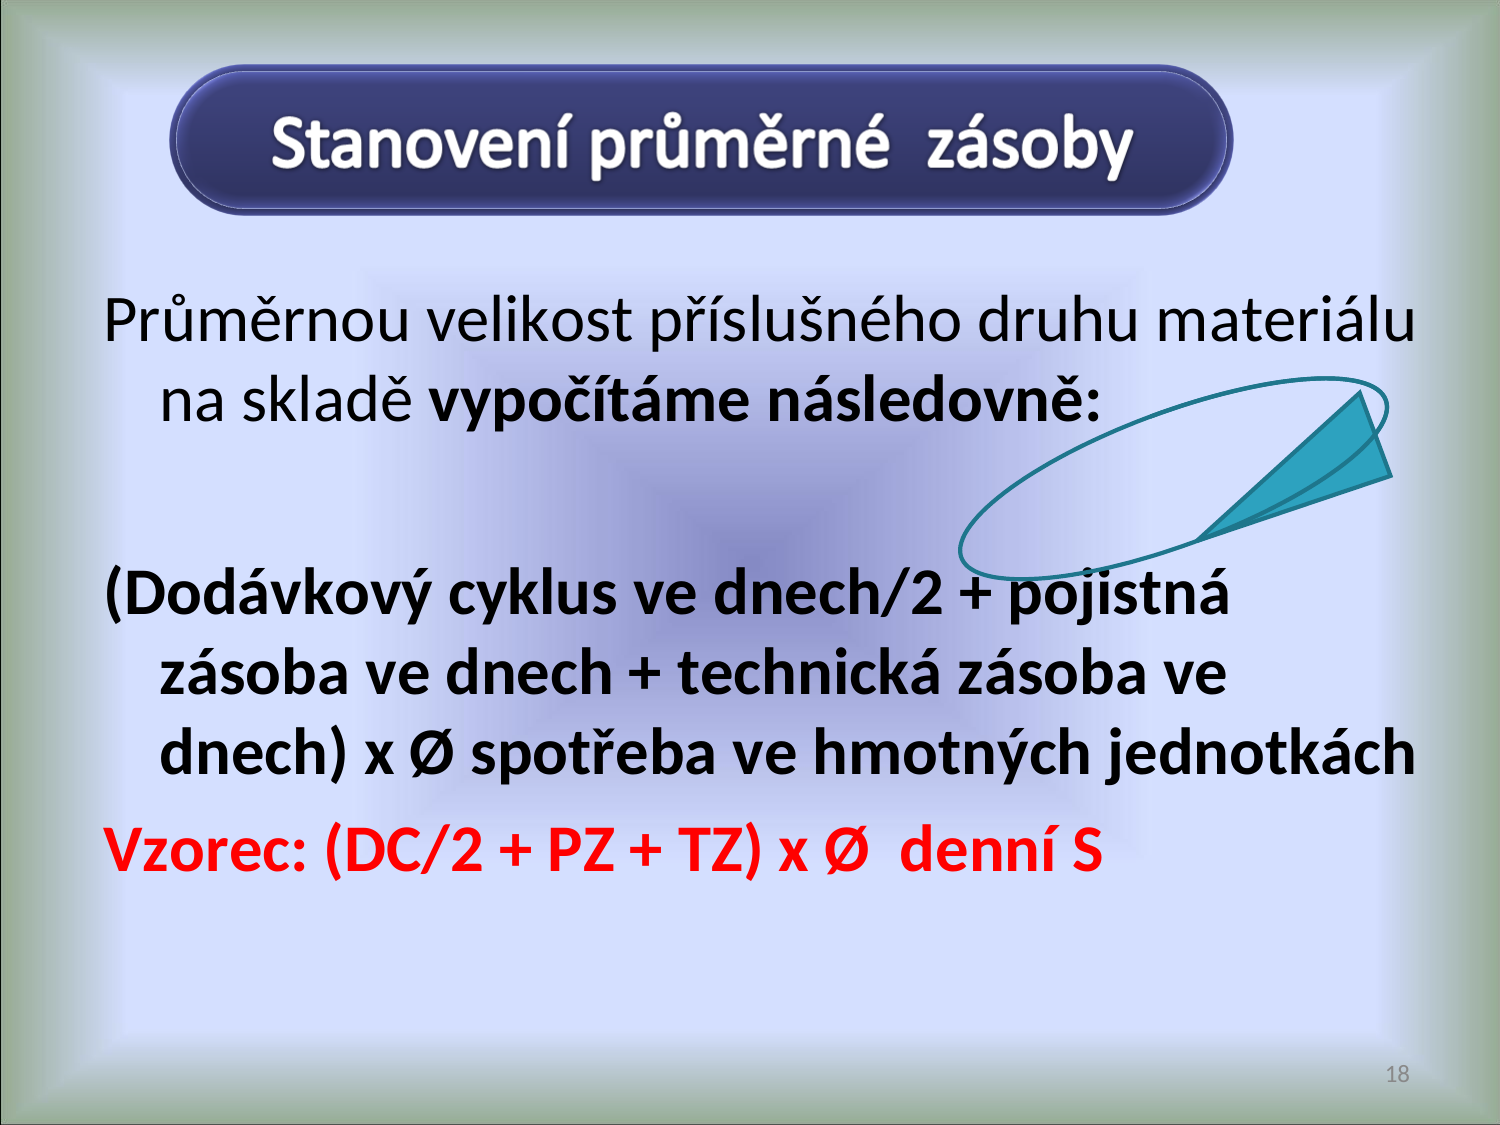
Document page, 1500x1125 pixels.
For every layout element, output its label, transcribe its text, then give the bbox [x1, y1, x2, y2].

text_box <číslo> [1074, 1042, 1426, 1103]
list Průměrnou velikost příslušného druhu materiálu na skladě vypočítáme následovně: (Dodávkový cyklus ve dnech/2 + pojistná zásoba ve dnech + technická zásoba ve dnech) x Ø spotřeba ve hmotných jednotkách Vzorec: (DC/2 + PZ + TZ) x Ø denní S [88, 267, 1439, 1125]
text_box [1150, 378, 1391, 542]
picture [0, 0, 1500, 1125]
